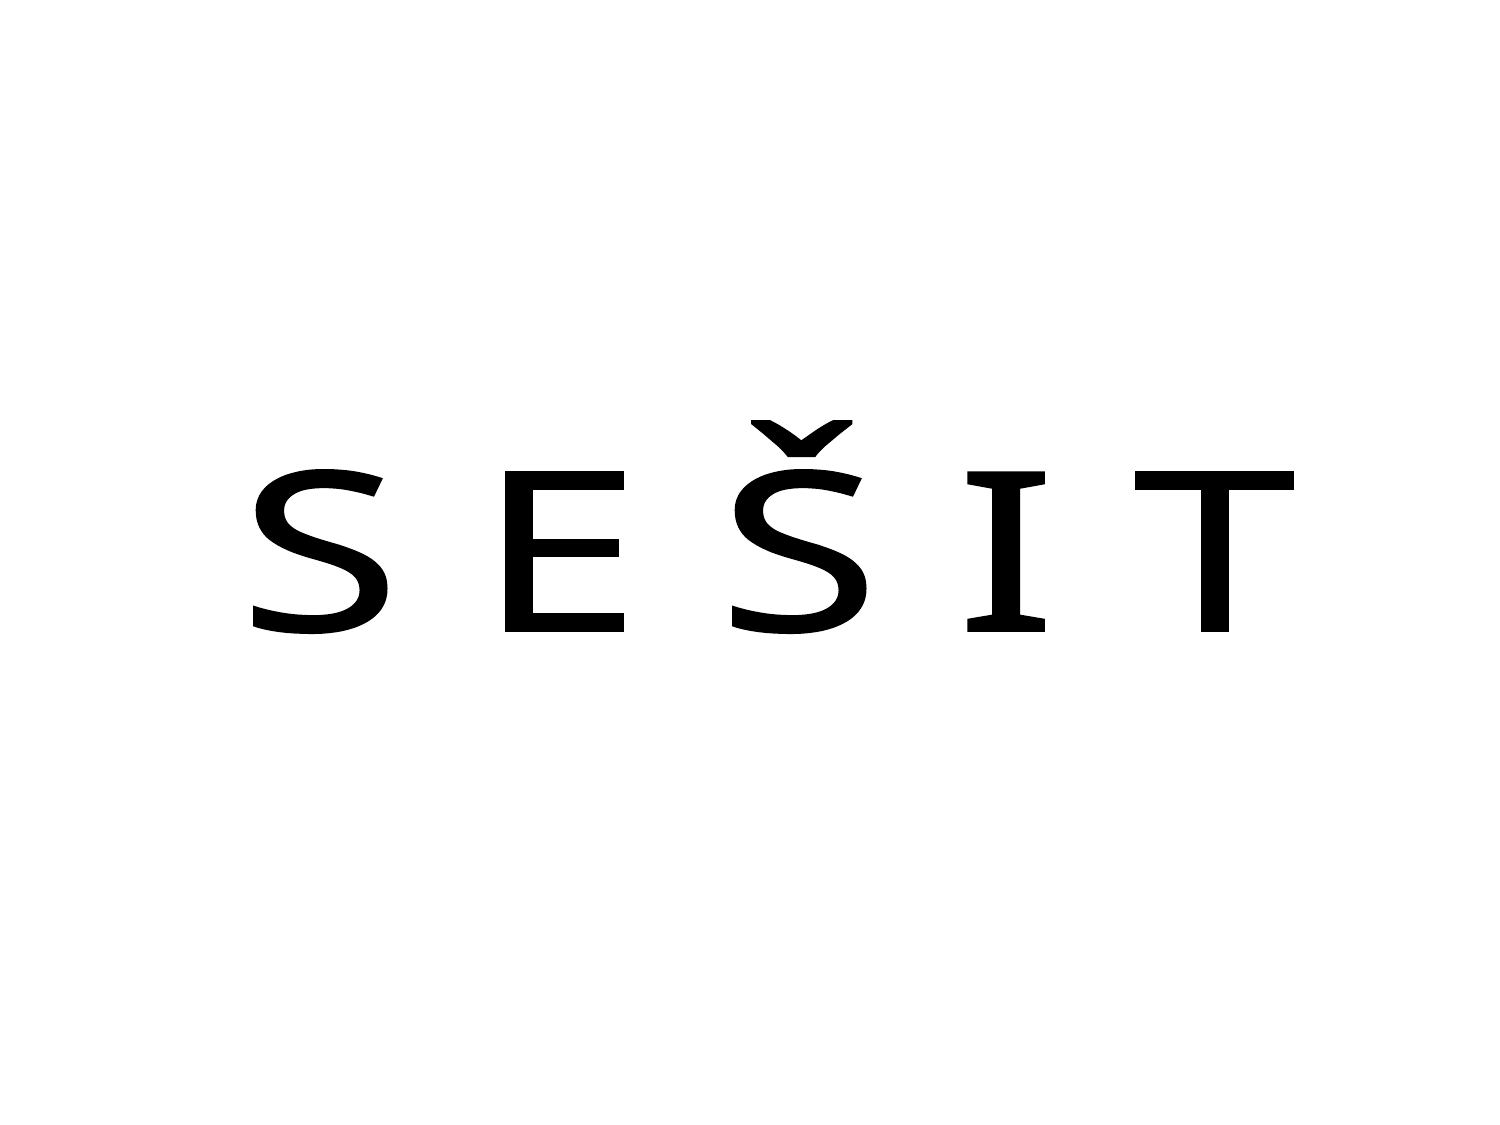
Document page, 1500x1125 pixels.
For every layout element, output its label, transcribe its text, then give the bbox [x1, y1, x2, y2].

text_box S E Š I T [732, 469, 866, 634]
text_box S E Š I T [505, 472, 624, 632]
text_box S E Š I T [968, 472, 1045, 632]
text_box S E Š I T [1135, 472, 1294, 632]
text_box S E Š I T [253, 469, 387, 634]
text_box S E Š I T [752, 420, 852, 457]
